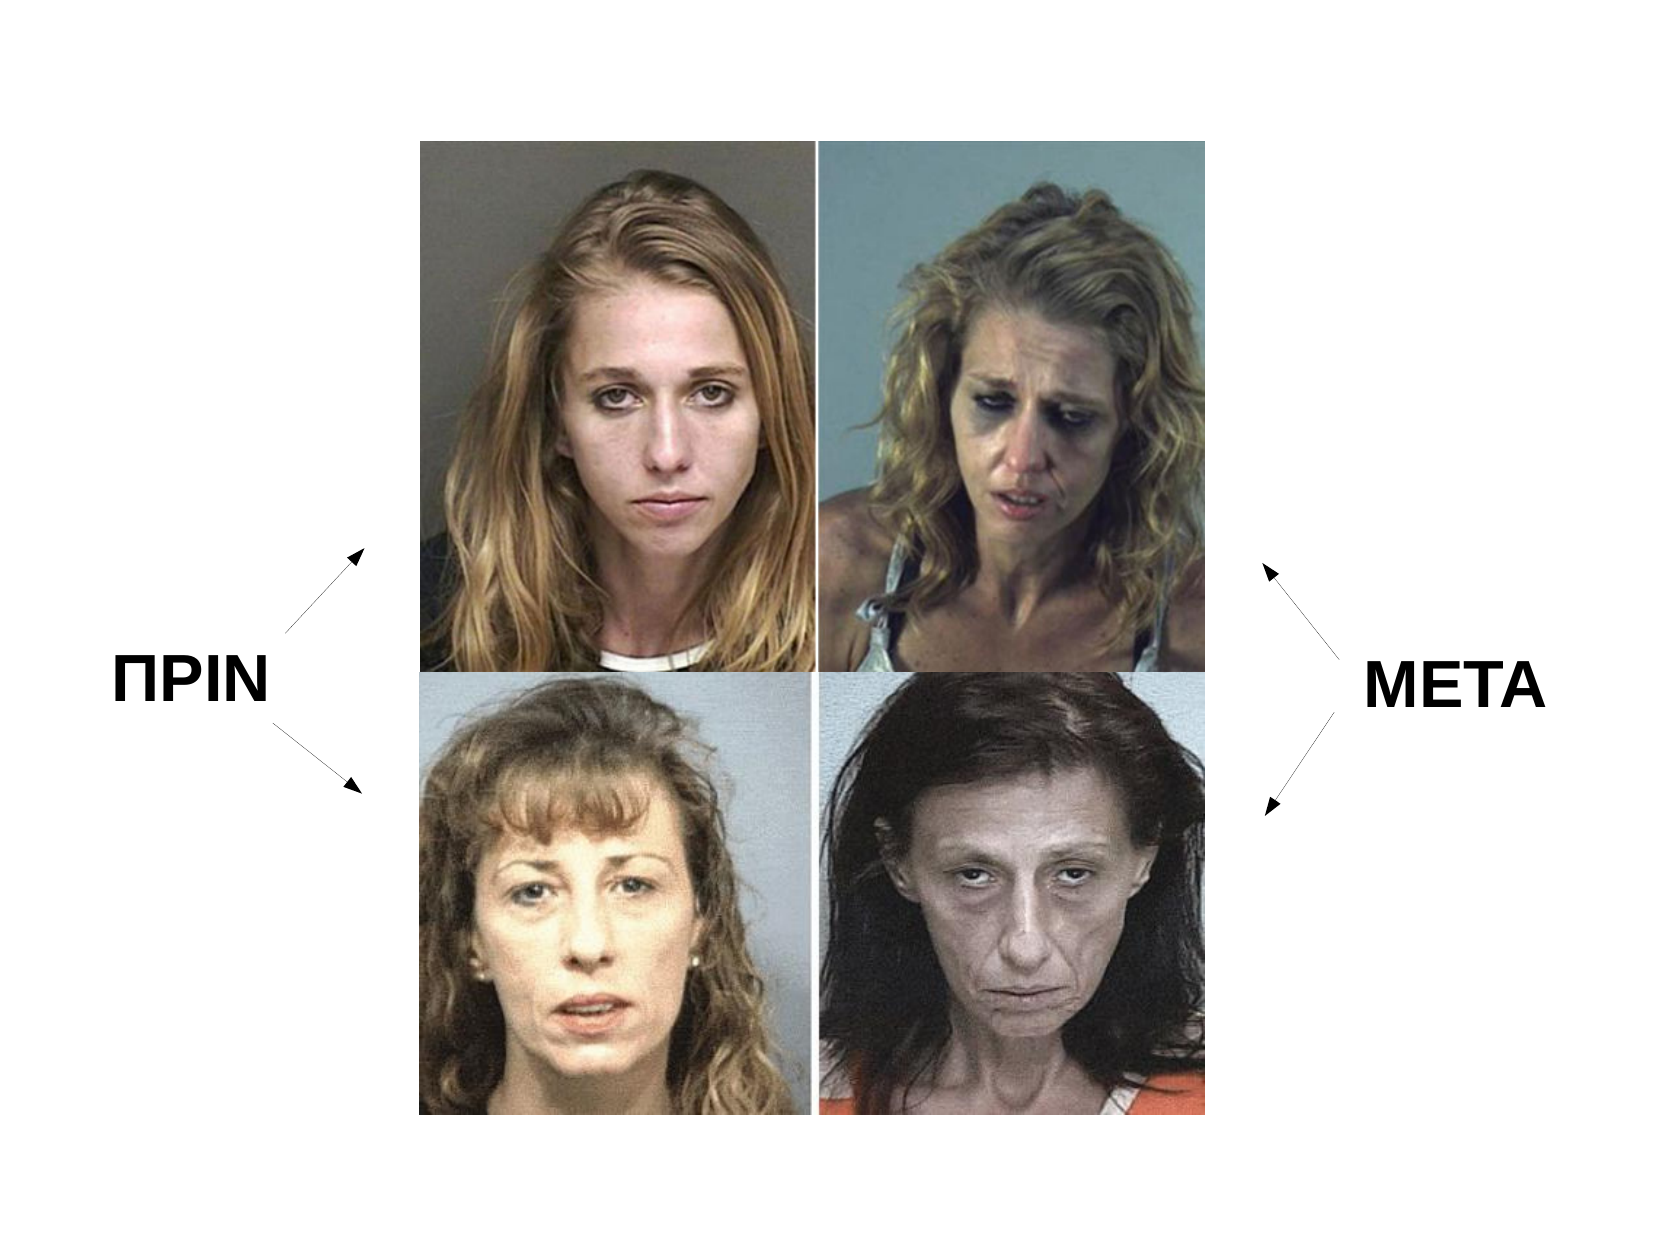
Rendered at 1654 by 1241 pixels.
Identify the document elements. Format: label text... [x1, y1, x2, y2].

text_box ΜΕΤΑ [1349, 639, 1595, 730]
text_box [518, 332, 692, 404]
picture [419, 141, 1205, 1115]
text_box ΠΡΙΝ [96, 633, 310, 724]
